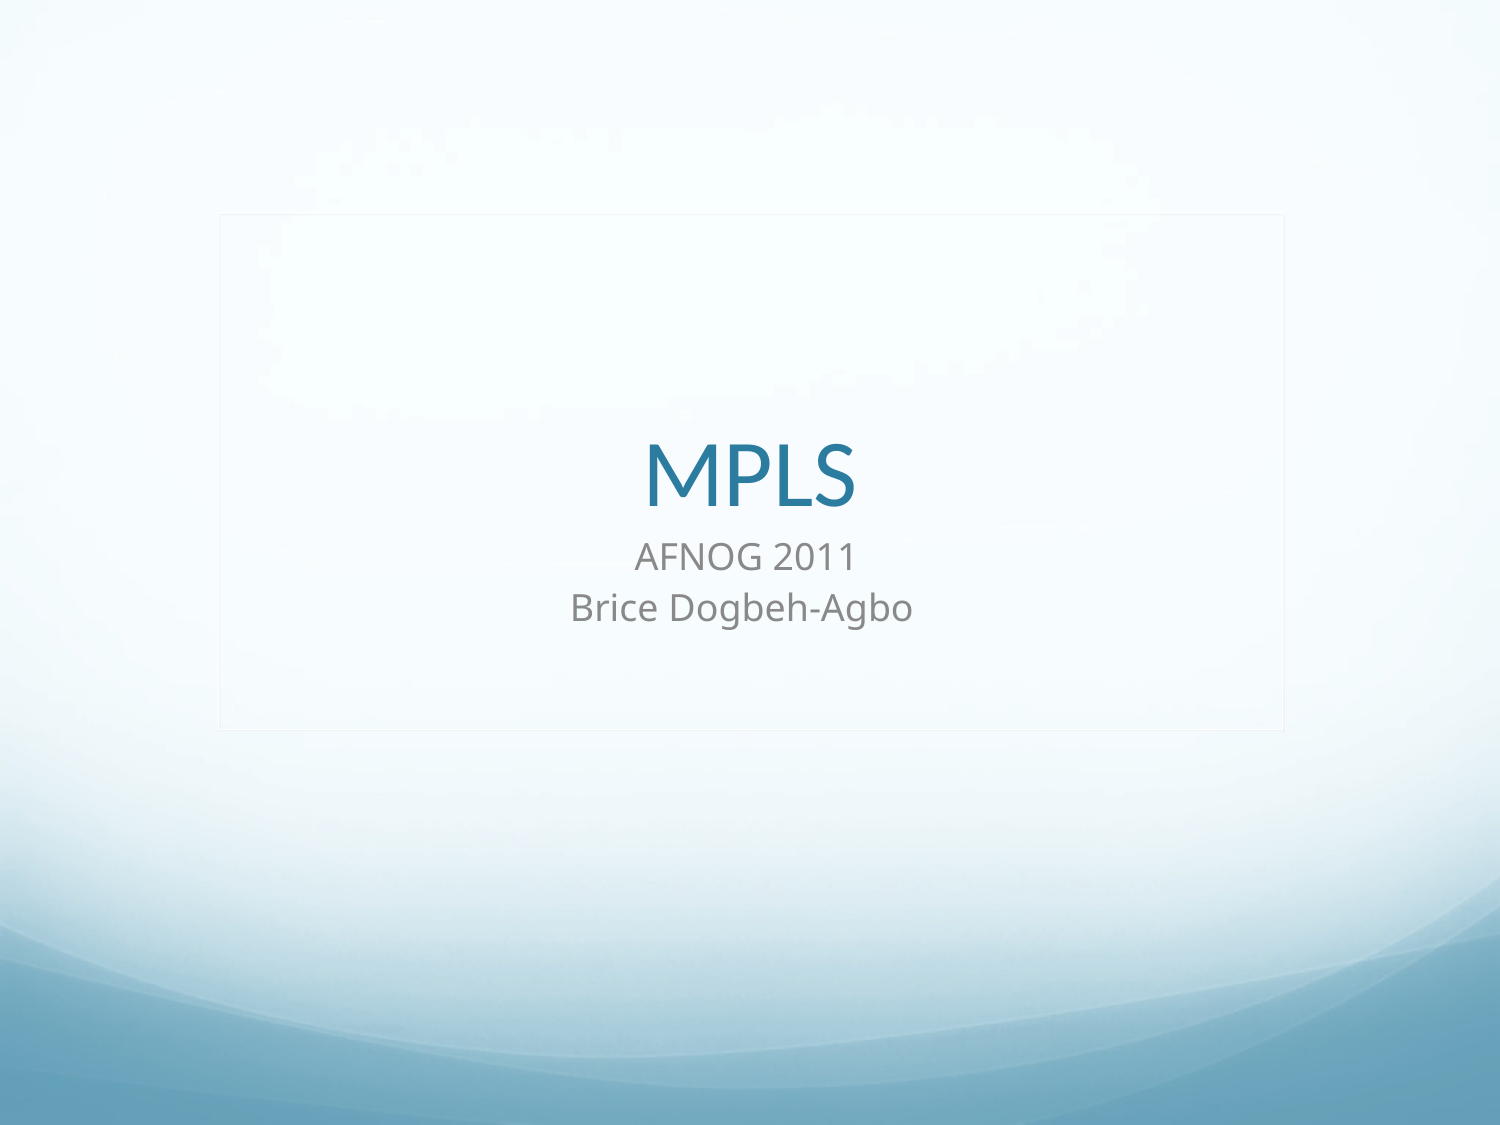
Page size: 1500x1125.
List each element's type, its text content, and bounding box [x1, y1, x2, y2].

picture [0, 0, 1500, 1125]
title MPLS [216, 249, 1284, 534]
text_box AFNOG 2011 Brice Dogbeh-Agbo [208, 525, 1276, 676]
